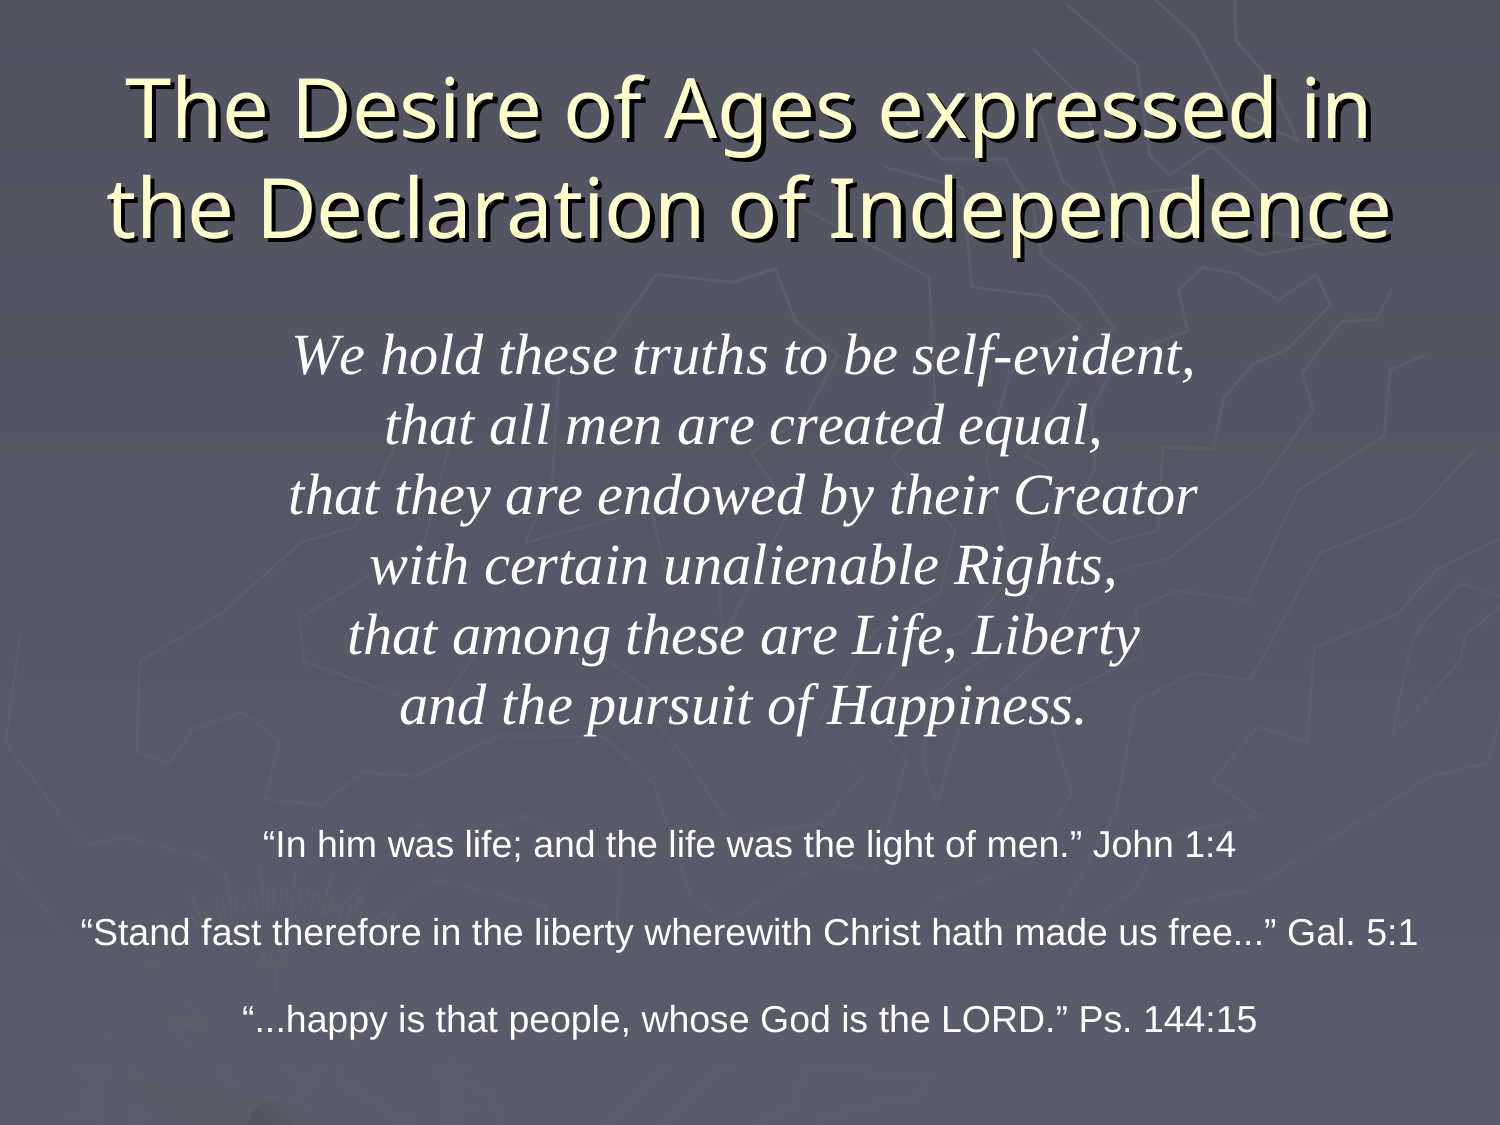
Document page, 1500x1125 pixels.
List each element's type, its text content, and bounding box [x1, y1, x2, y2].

text_box “In him was life; and the life was the light of men.” John 1:4 [137, 812, 1363, 873]
text_box “Stand fast therefore in the liberty wherewith Christ hath made us free...” Gal. 5:1 [0, 899, 1500, 961]
text_box “...happy is that people, whose God is the LORD.” Ps. 144:15 [137, 987, 1363, 1048]
title The Desire of Ages expressed in the Declaration of Independence [49, 47, 1451, 263]
text_box We hold these truths to be self-evident, that all men are created equal, that they are endowed by their Creator with certain unalienable Rights, that among these are Life, Liberty and the pursuit of Happiness. [171, 308, 1317, 744]
